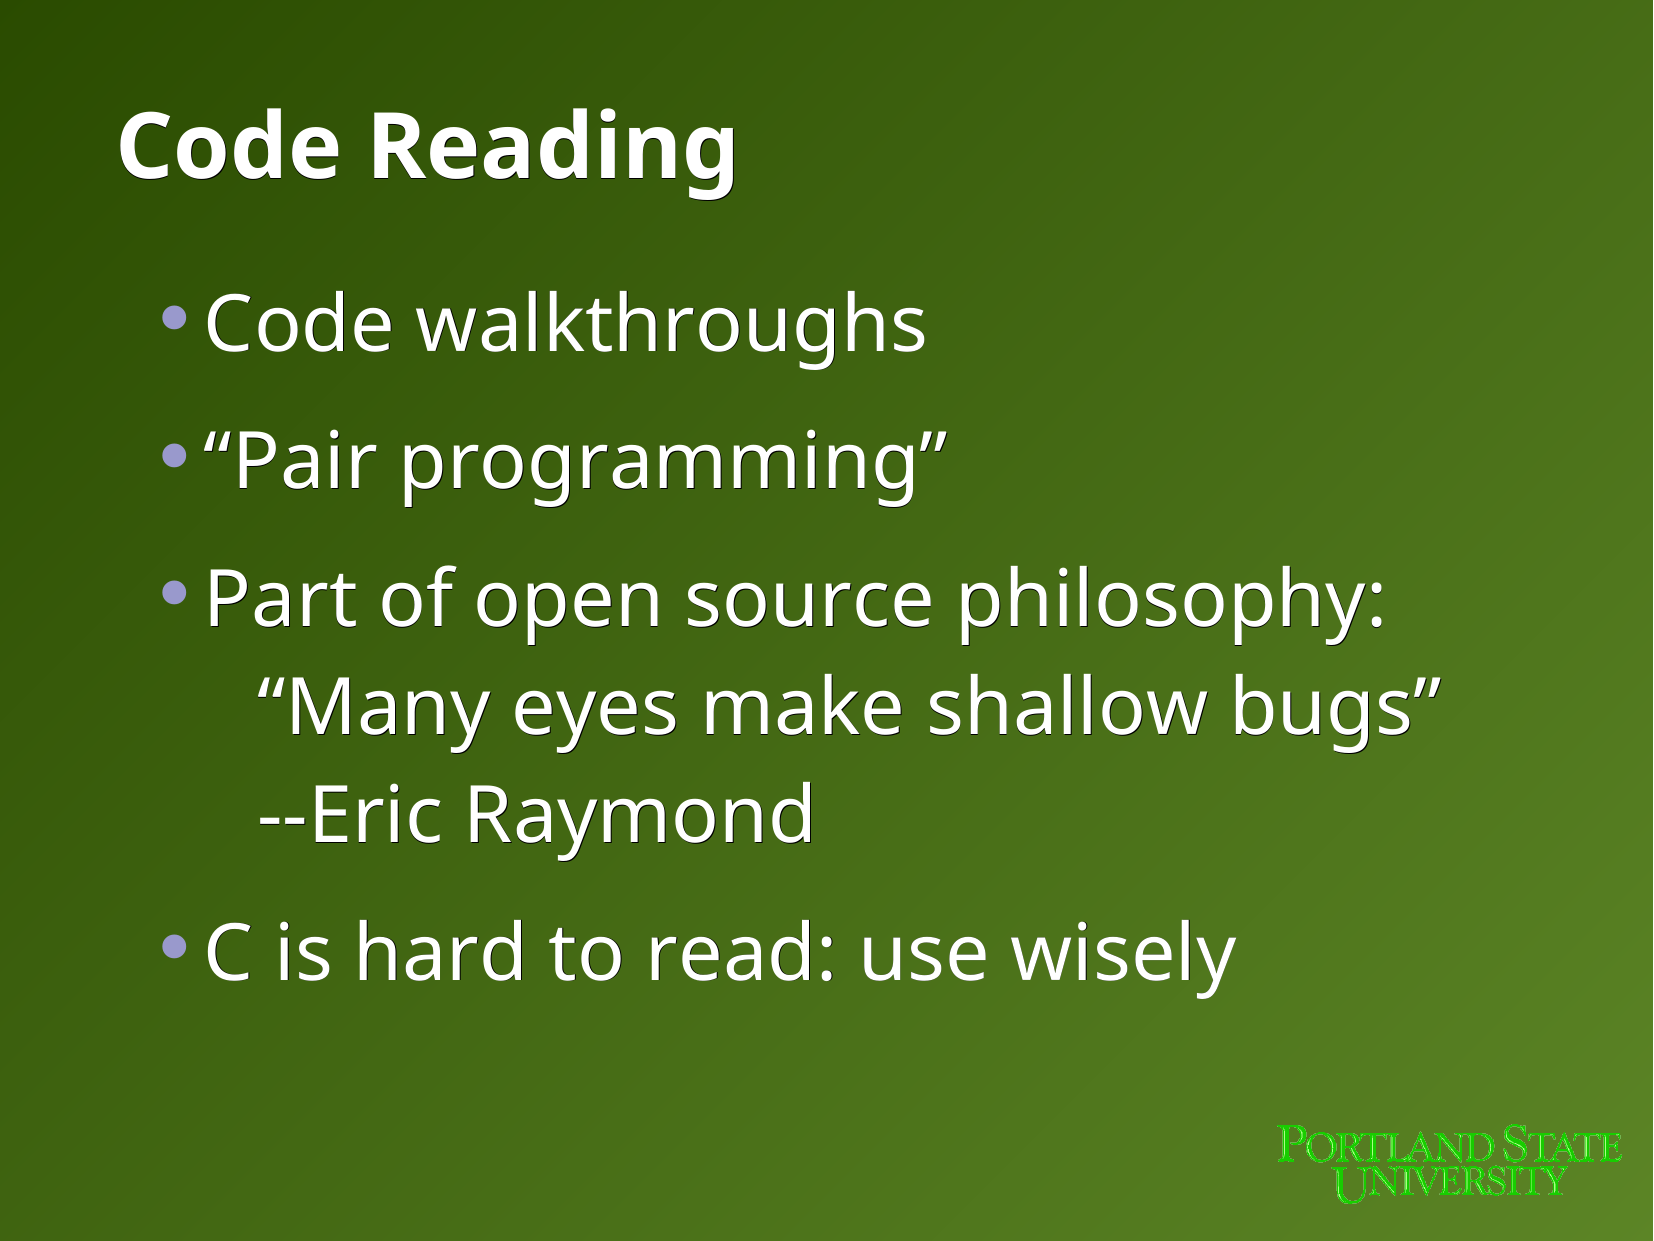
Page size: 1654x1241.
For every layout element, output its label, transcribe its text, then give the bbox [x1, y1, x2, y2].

title Code Reading [115, 86, 1527, 200]
picture [1277, 1124, 1622, 1204]
list Code walkthroughs “Pair programming” Part of open source philosophy: “Many eyes make shallow bugs” --Eric Raymond C is hard to read: use wisely [115, 266, 1527, 1049]
